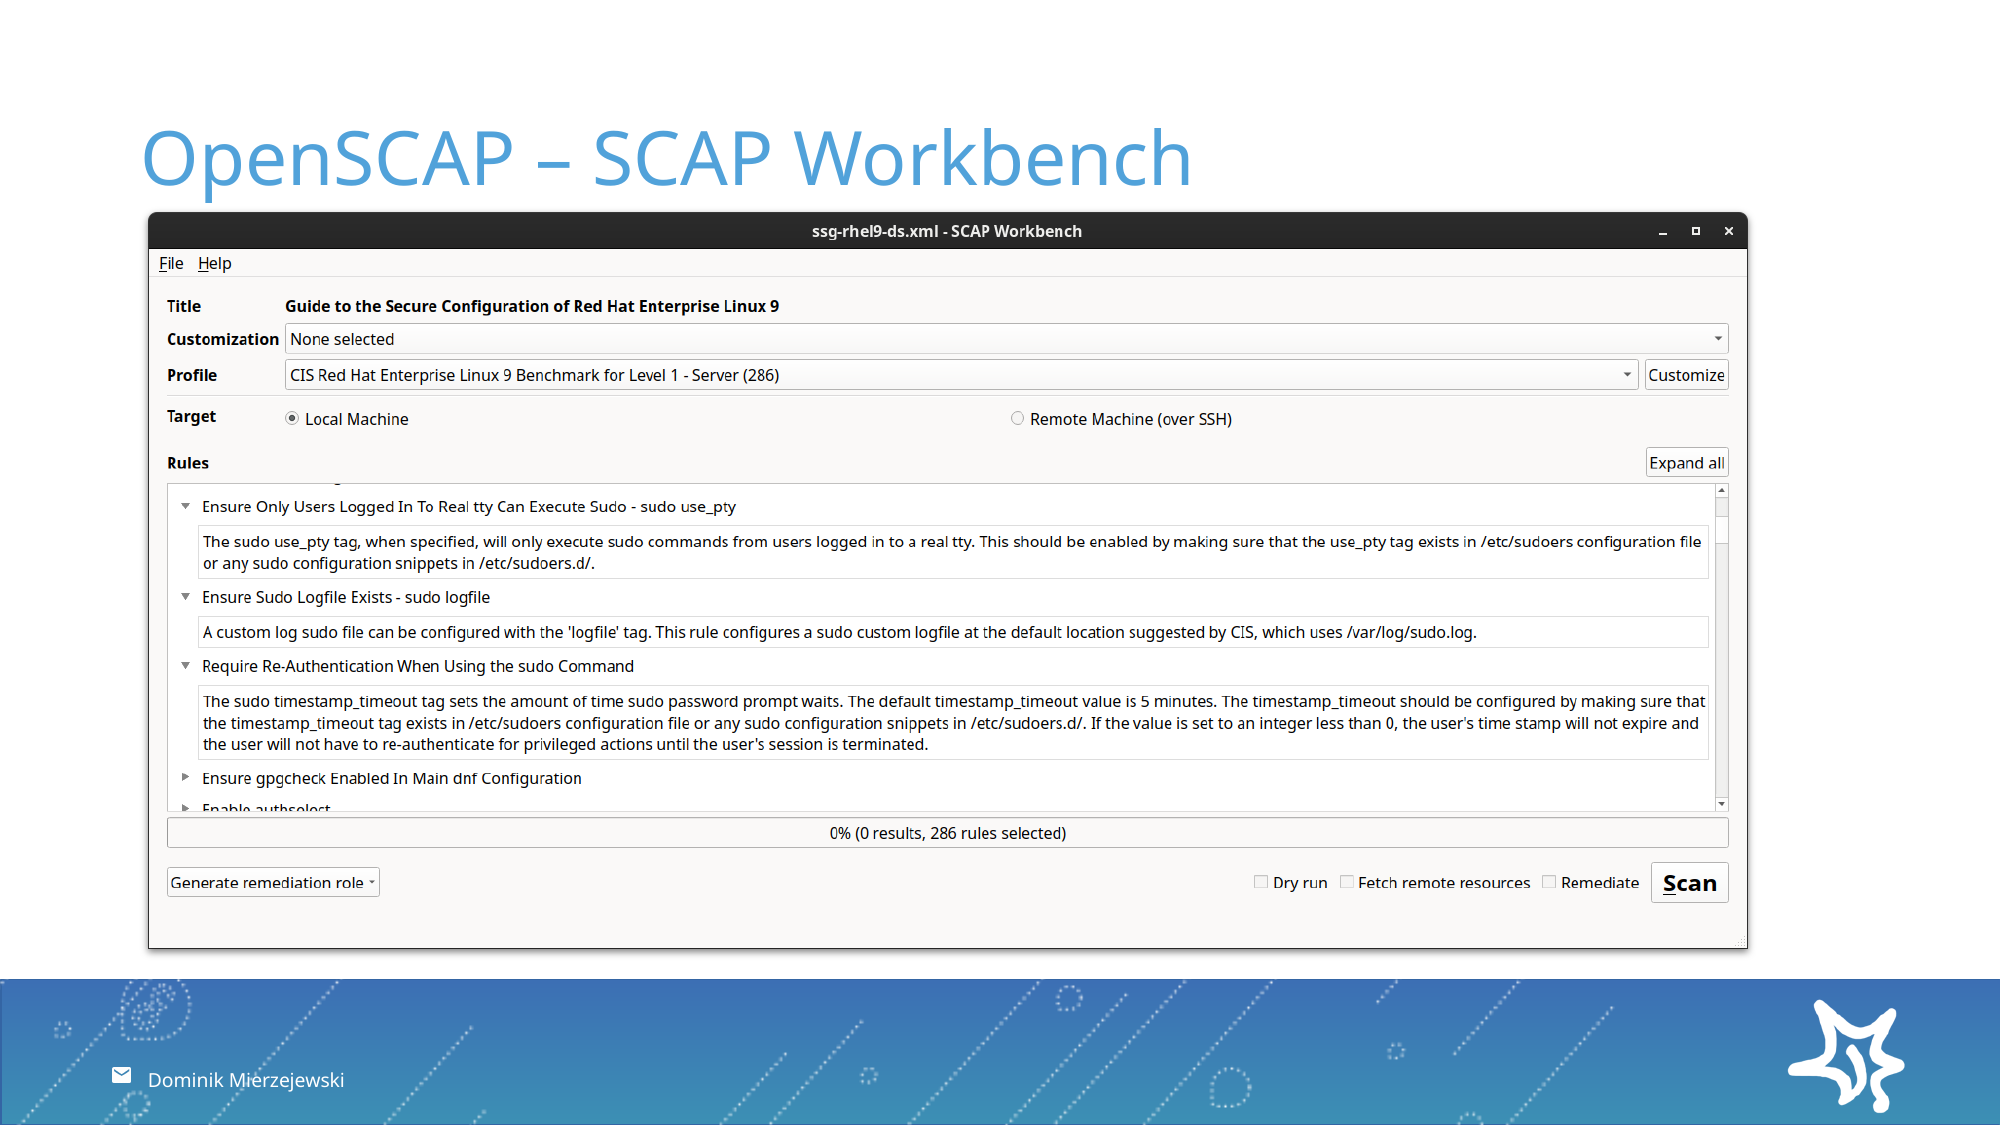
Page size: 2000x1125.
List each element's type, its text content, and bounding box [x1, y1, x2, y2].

list Dominik Mierzejewski [147, 1067, 454, 1094]
picture [0, 201, 1760, 1125]
title OpenSCAP – SCAP Workbench [140, 93, 1619, 201]
picture [1785, 994, 1906, 1116]
